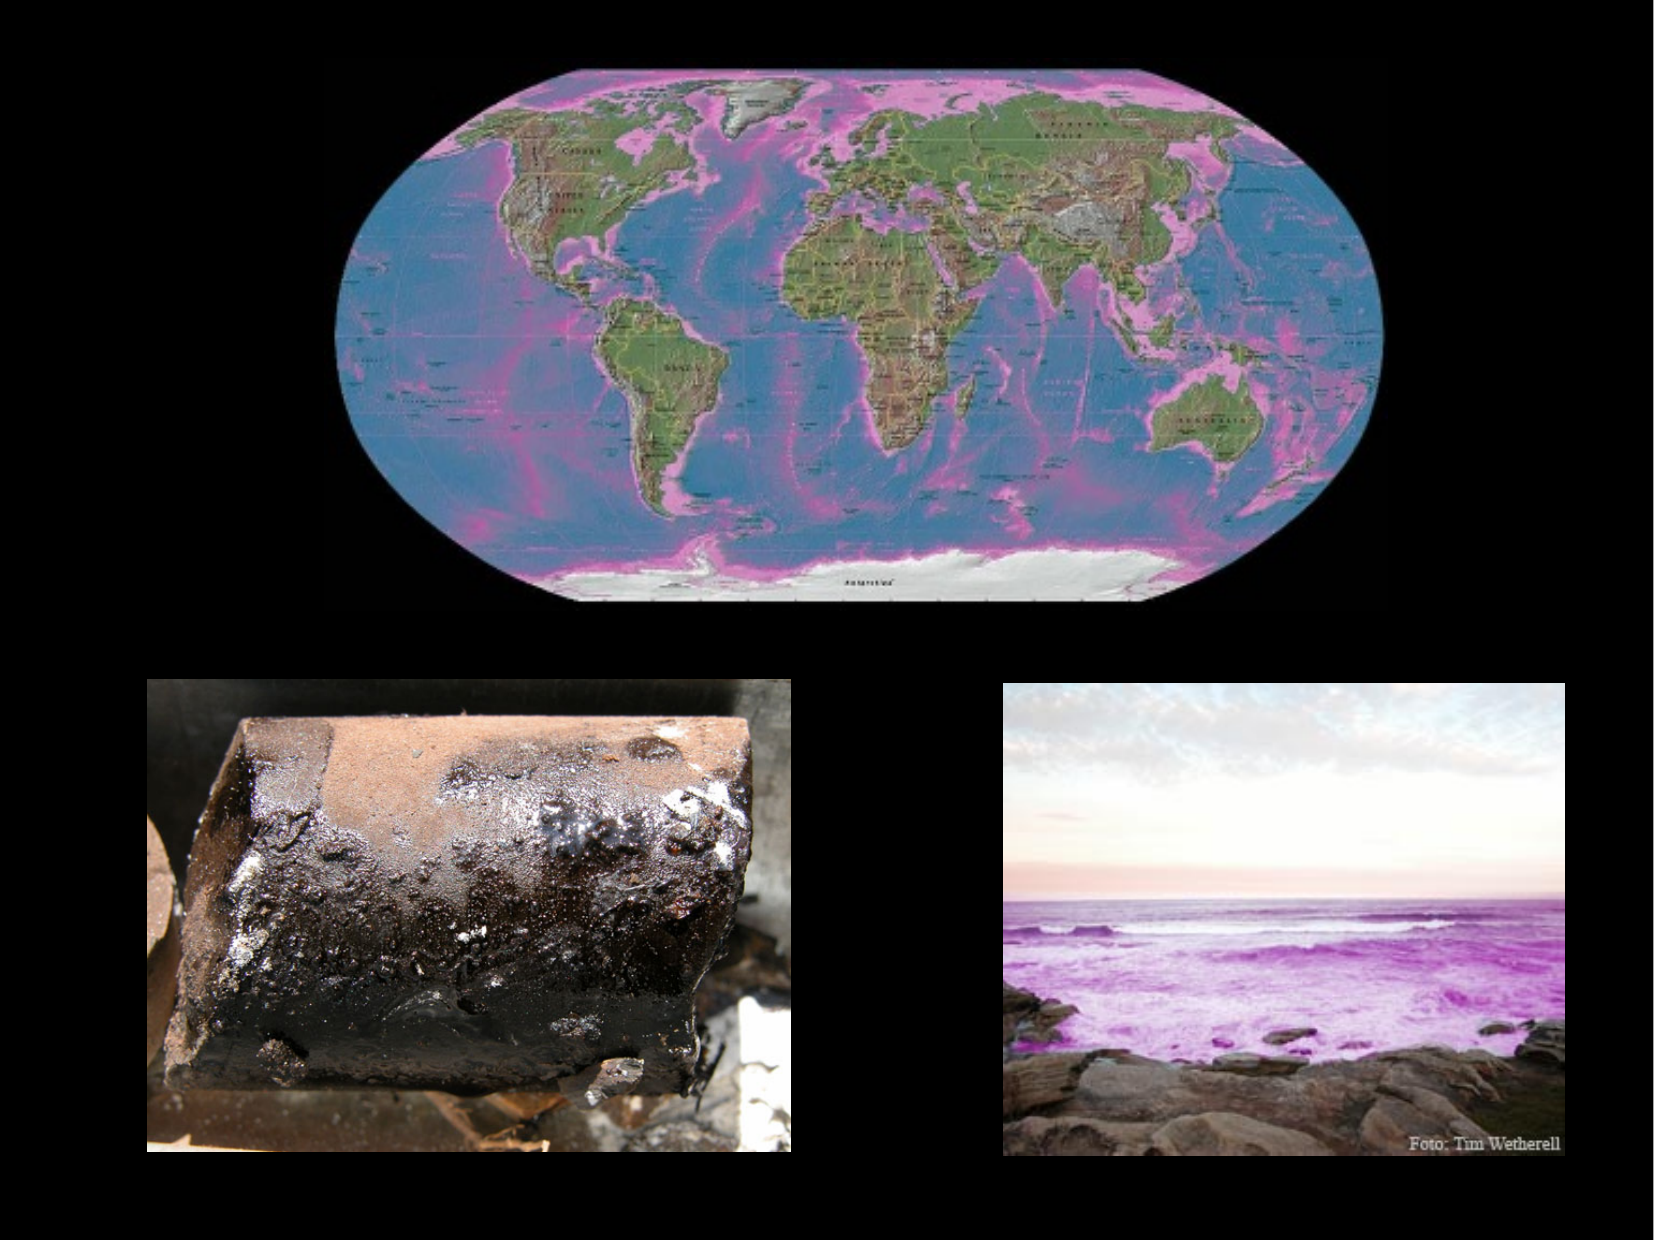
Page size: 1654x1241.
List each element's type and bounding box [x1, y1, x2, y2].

picture [147, 679, 791, 1152]
picture [1003, 683, 1565, 1156]
picture [324, 58, 1388, 611]
